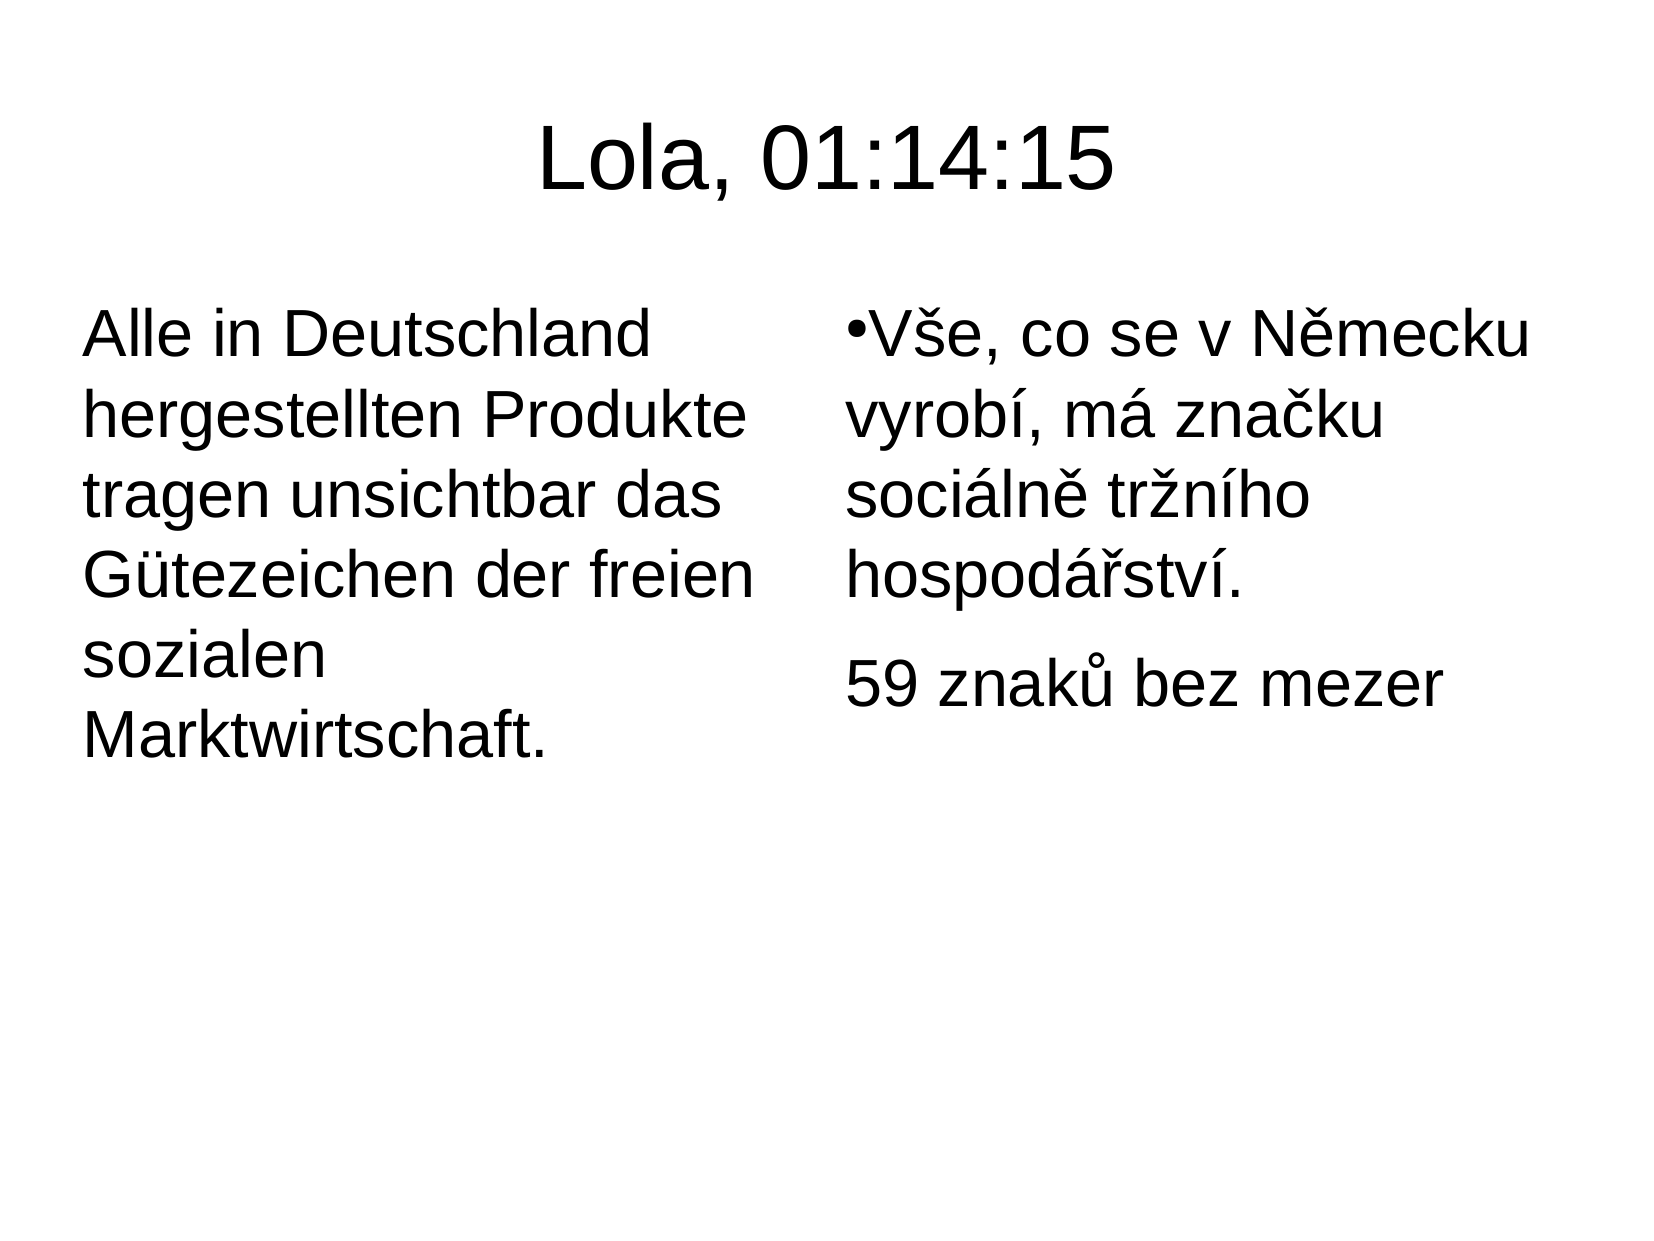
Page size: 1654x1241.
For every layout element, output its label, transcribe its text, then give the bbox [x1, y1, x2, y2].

title Lola, 01:14:15 [82, 49, 1571, 257]
list Vše, co se v Německu vyrobí, má značku sociálně tržního hospodářství. 59 znaků bez mezer [845, 290, 1572, 1010]
list Alle in Deutschland hergestellten Produkte tragen unsichtbar das Gütezeichen der freien sozialen Marktwirtschaft. [82, 290, 809, 1010]
